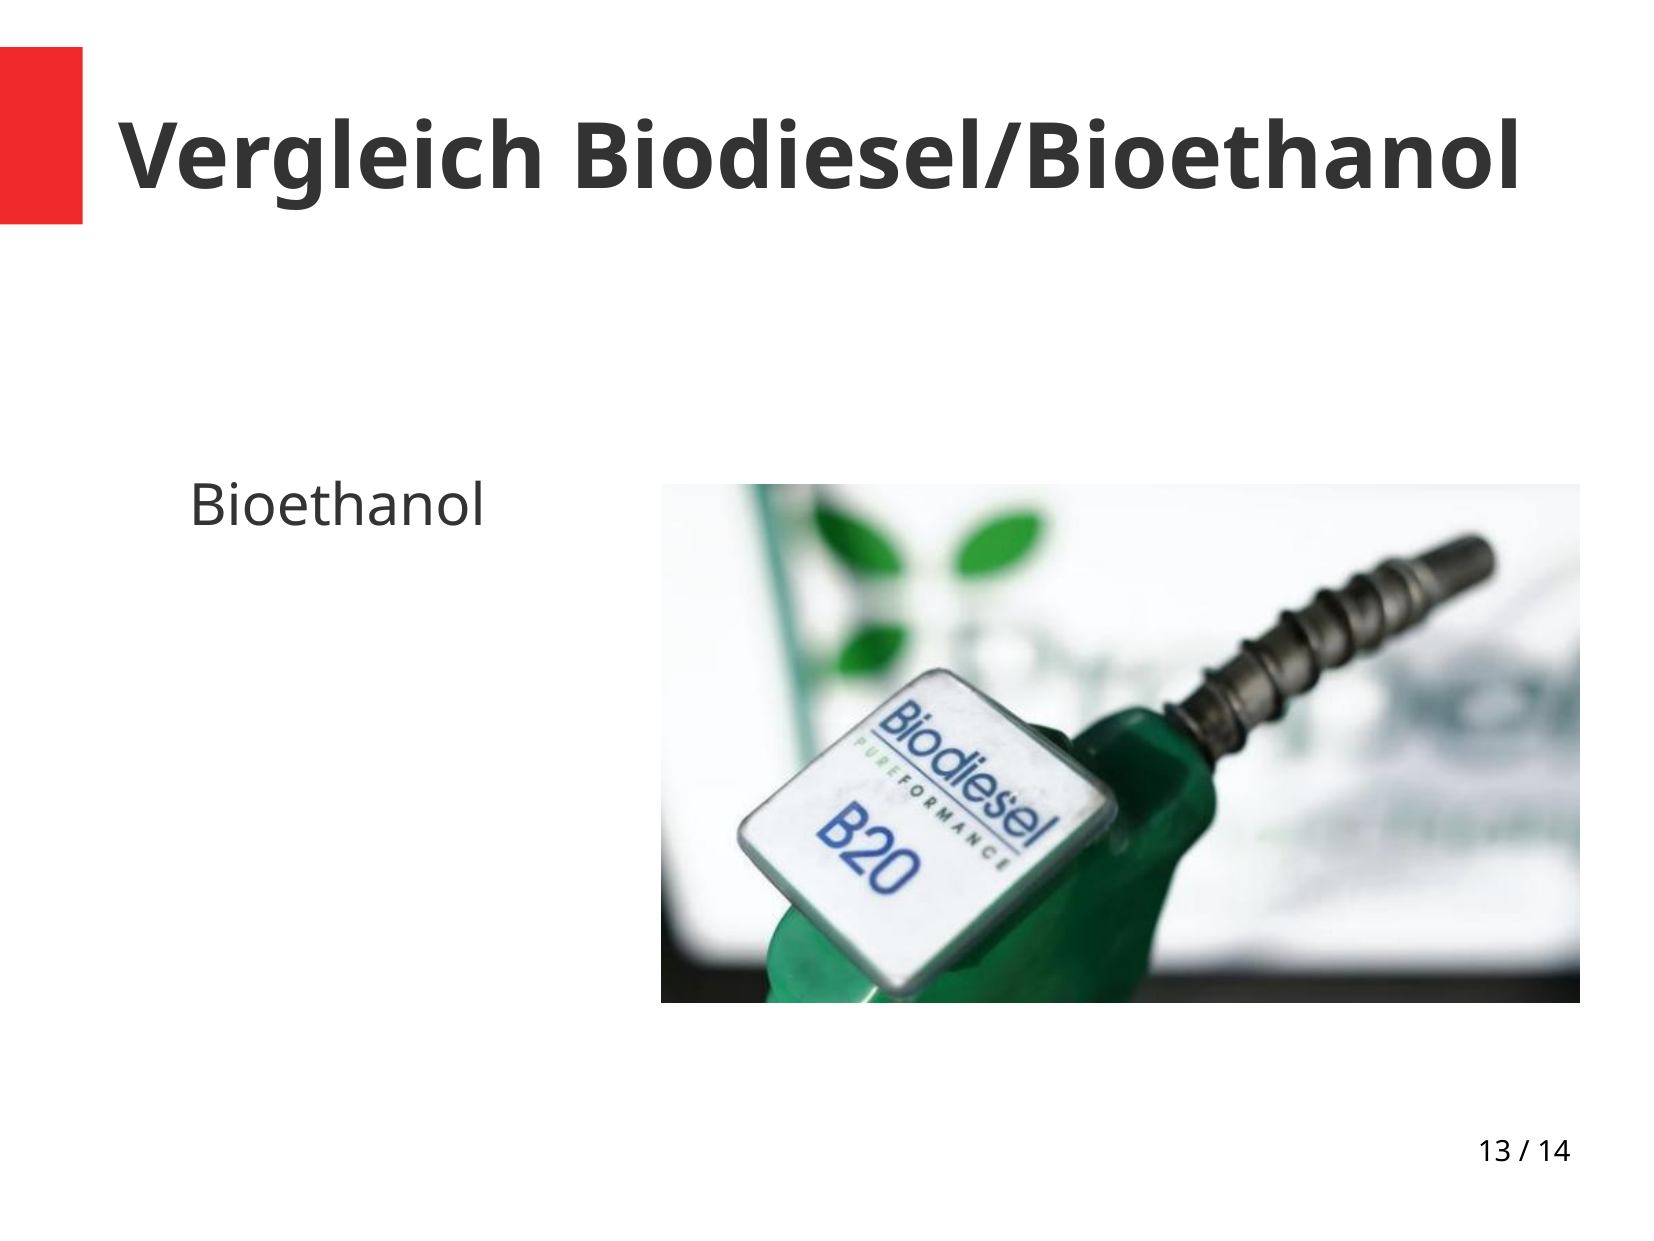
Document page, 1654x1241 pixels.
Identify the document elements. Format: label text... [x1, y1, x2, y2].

title Vergleich Biodiesel/Bioethanol [118, 49, 1571, 257]
picture [661, 484, 1580, 1003]
list Bioethanol [118, 354, 1536, 1074]
